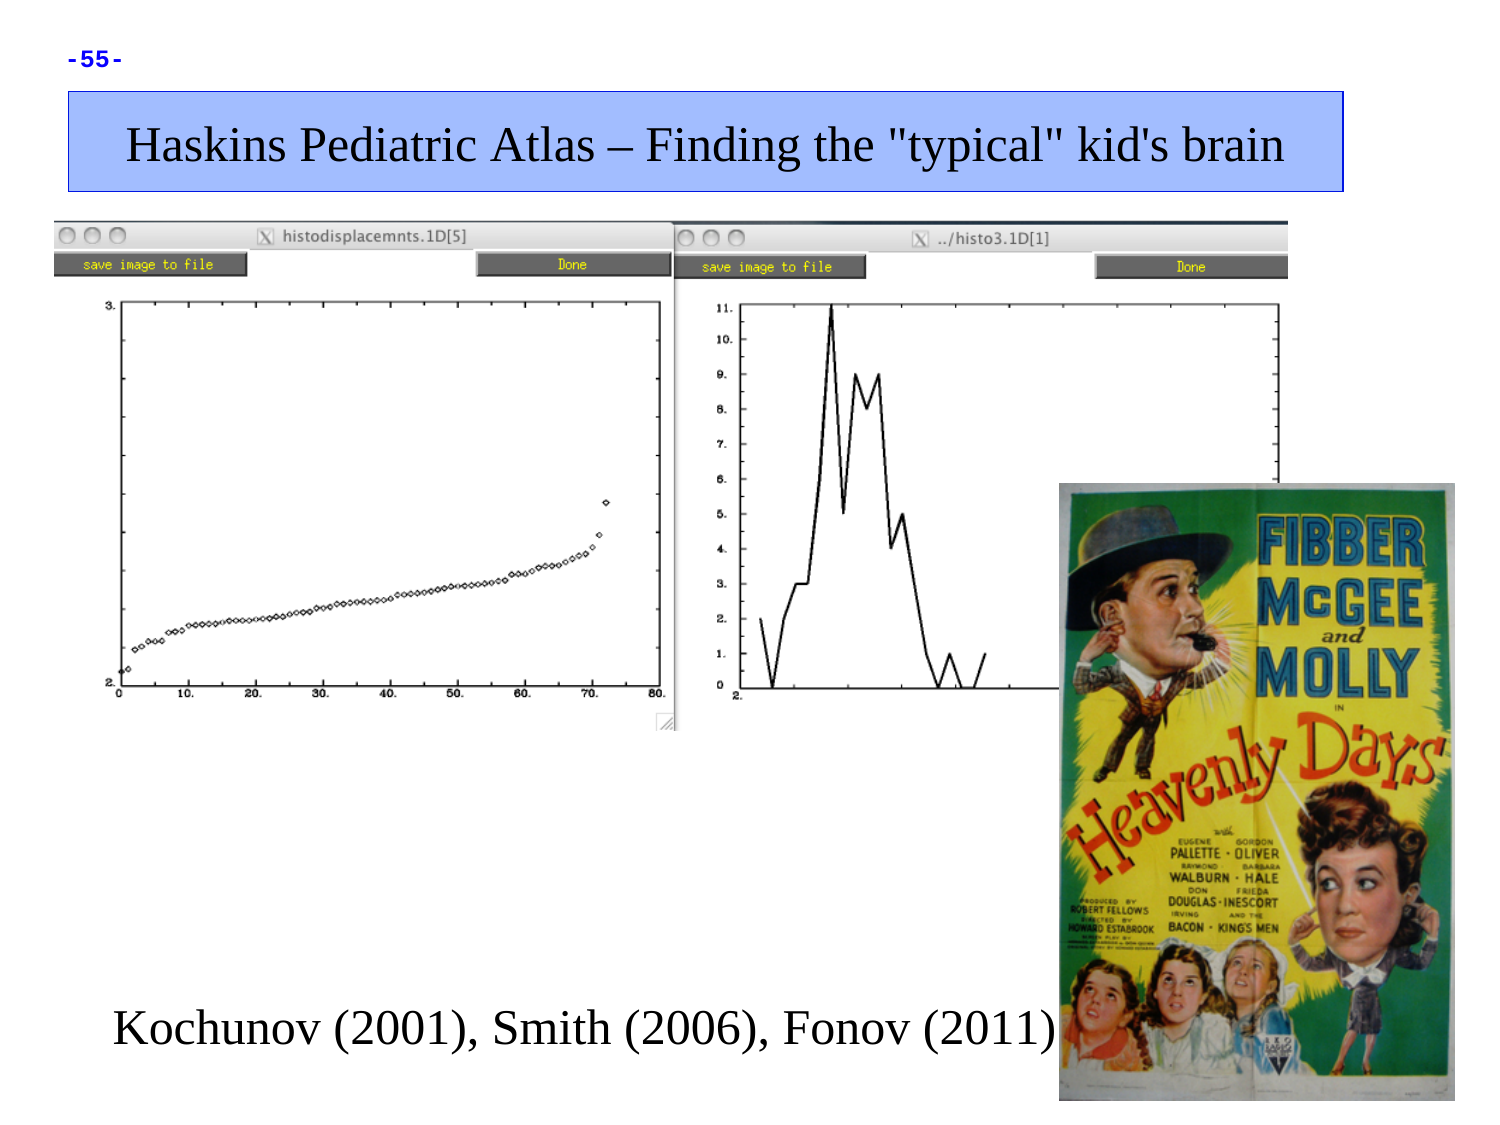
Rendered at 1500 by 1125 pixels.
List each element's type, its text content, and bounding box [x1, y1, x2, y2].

picture [54, 220, 1455, 1101]
text_box Kochunov (2001), Smith (2006), Fonov (2011) [97, 986, 1059, 1062]
text_box Haskins Pediatric Atlas – Finding the "typical" kid's brain [68, 91, 1344, 192]
